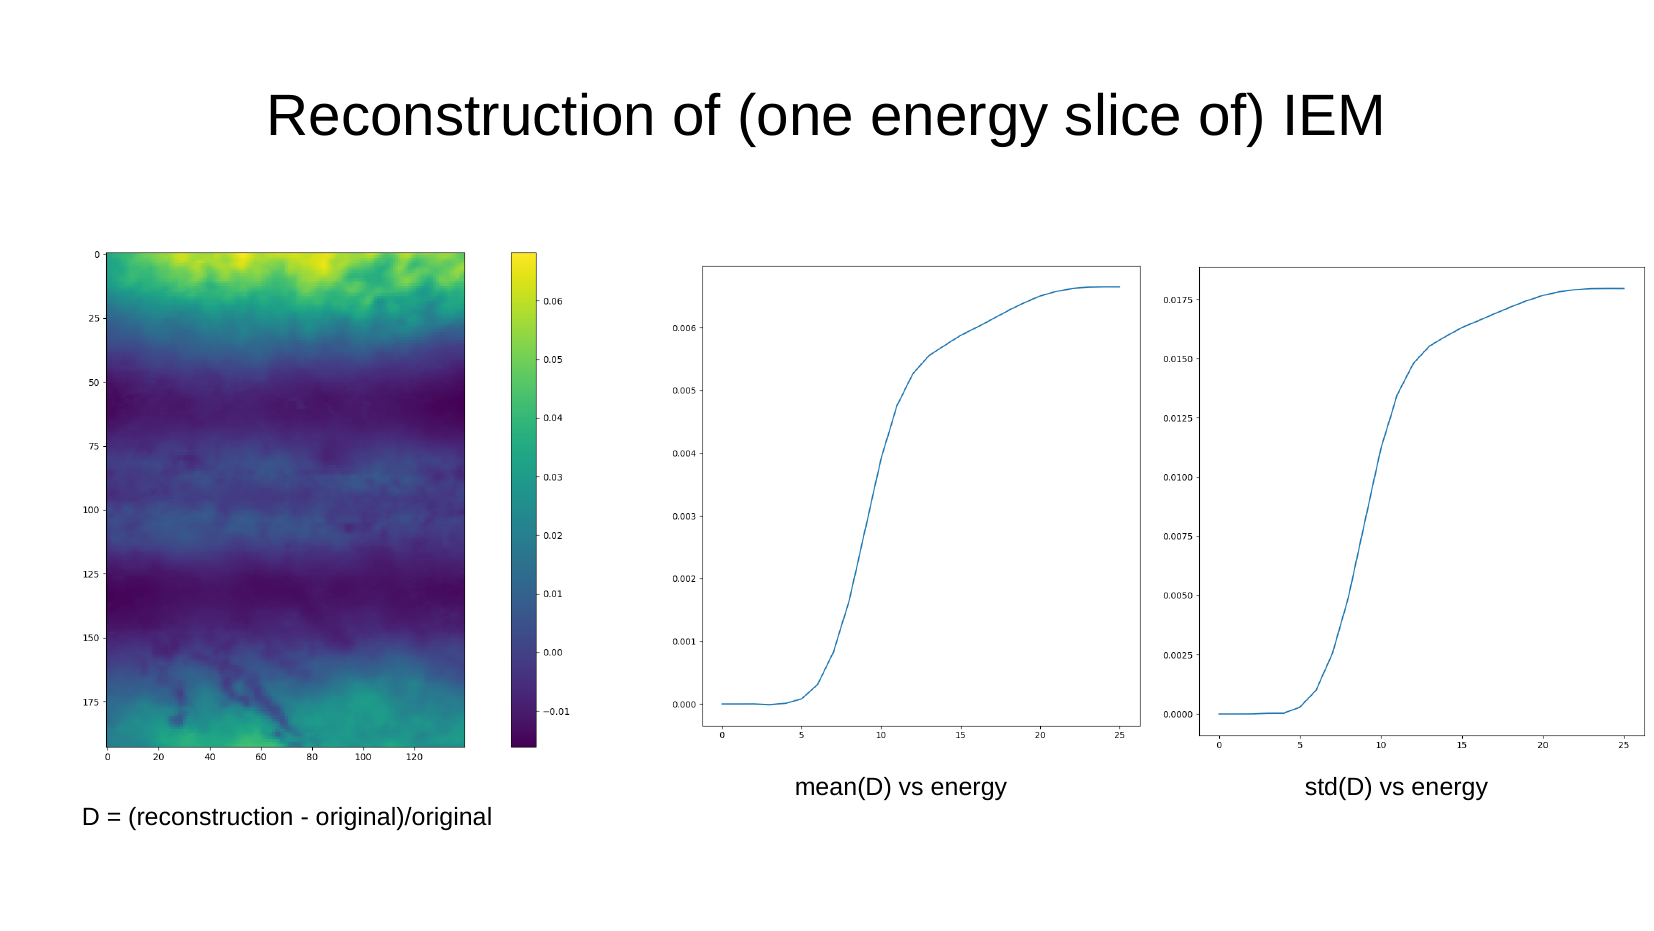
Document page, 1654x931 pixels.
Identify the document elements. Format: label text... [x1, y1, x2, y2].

text_box std(D) vs energy [1290, 765, 1561, 826]
title Reconstruction of (one energy slice of) IEM [82, 37, 1571, 193]
text_box D = (reconstruction - original)/original [60, 795, 676, 931]
picture [663, 254, 1654, 752]
picture [75, 239, 573, 766]
text_box mean(D) vs energy [780, 765, 1051, 826]
